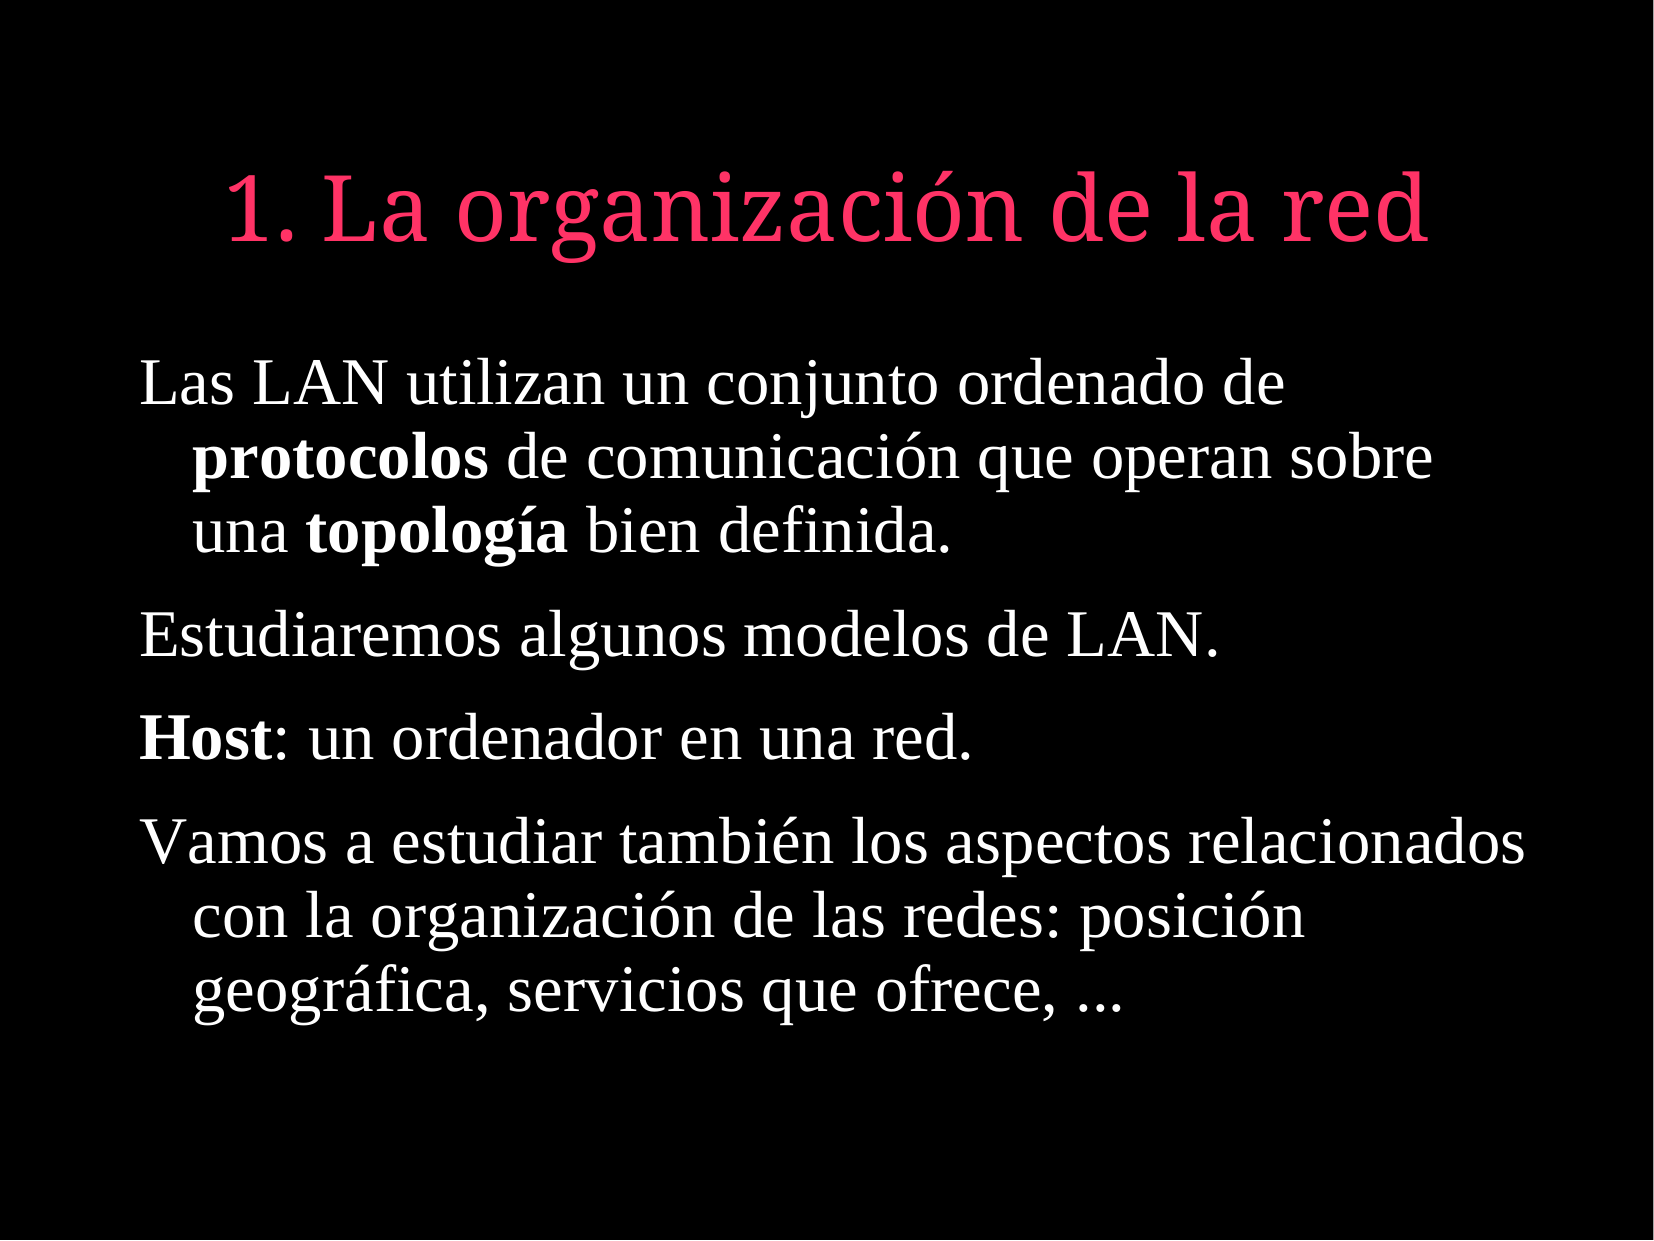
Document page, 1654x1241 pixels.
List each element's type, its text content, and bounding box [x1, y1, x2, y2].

title 1. La organización de la red [121, 102, 1534, 311]
list Las LAN utilizan un conjunto ordenado de protocolos de comunicación que operan sobre una topología bien definida. Estudiaremos algunos modelos de LAN. Host: un ordenador en una red. Vamos a estudiar también los aspectos relacionados con la organización de las redes: posición geográfica, servicios que ofrece, ... [121, 344, 1534, 1127]
